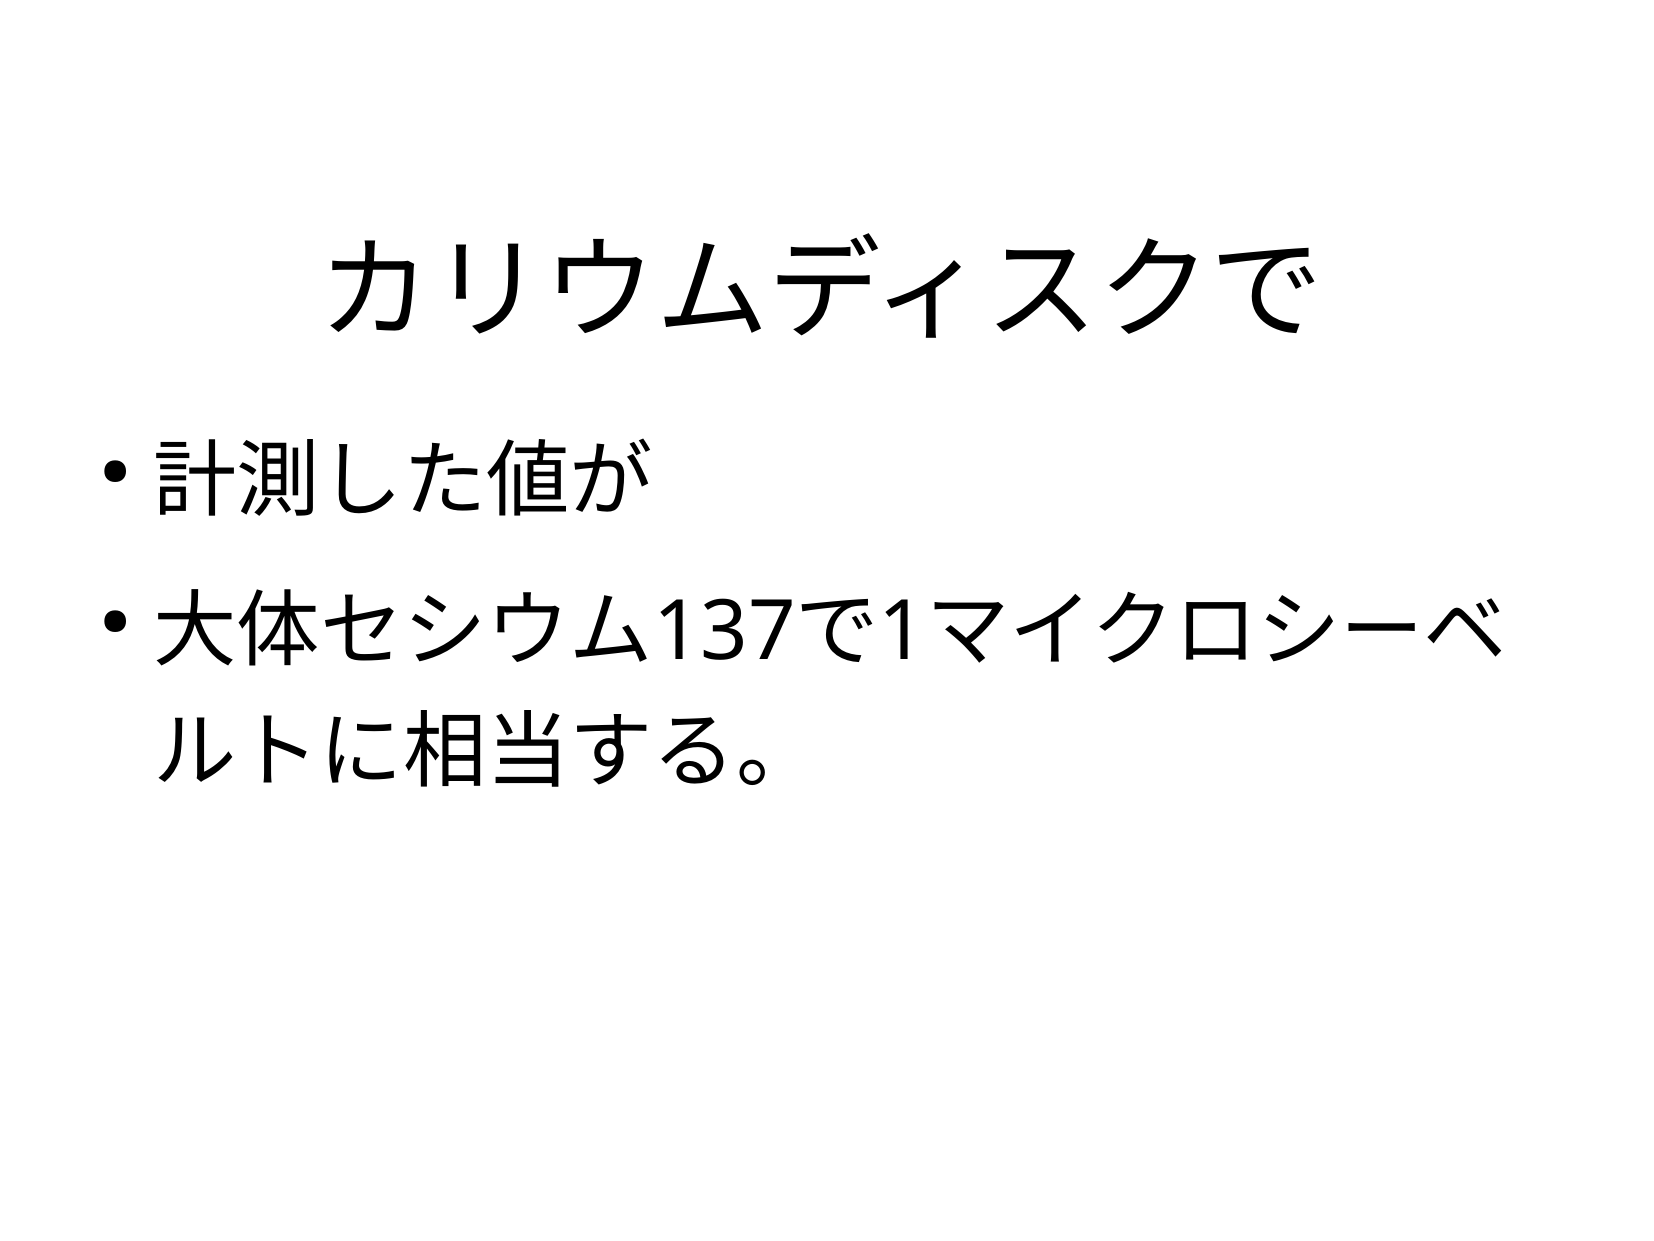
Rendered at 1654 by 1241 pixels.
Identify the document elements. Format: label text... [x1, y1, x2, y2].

list 計測した値が 大体セシウム137で1マイクロシーベルトに相当する。 [82, 413, 1571, 1109]
title カリウムディスクで [76, 176, 1565, 384]
